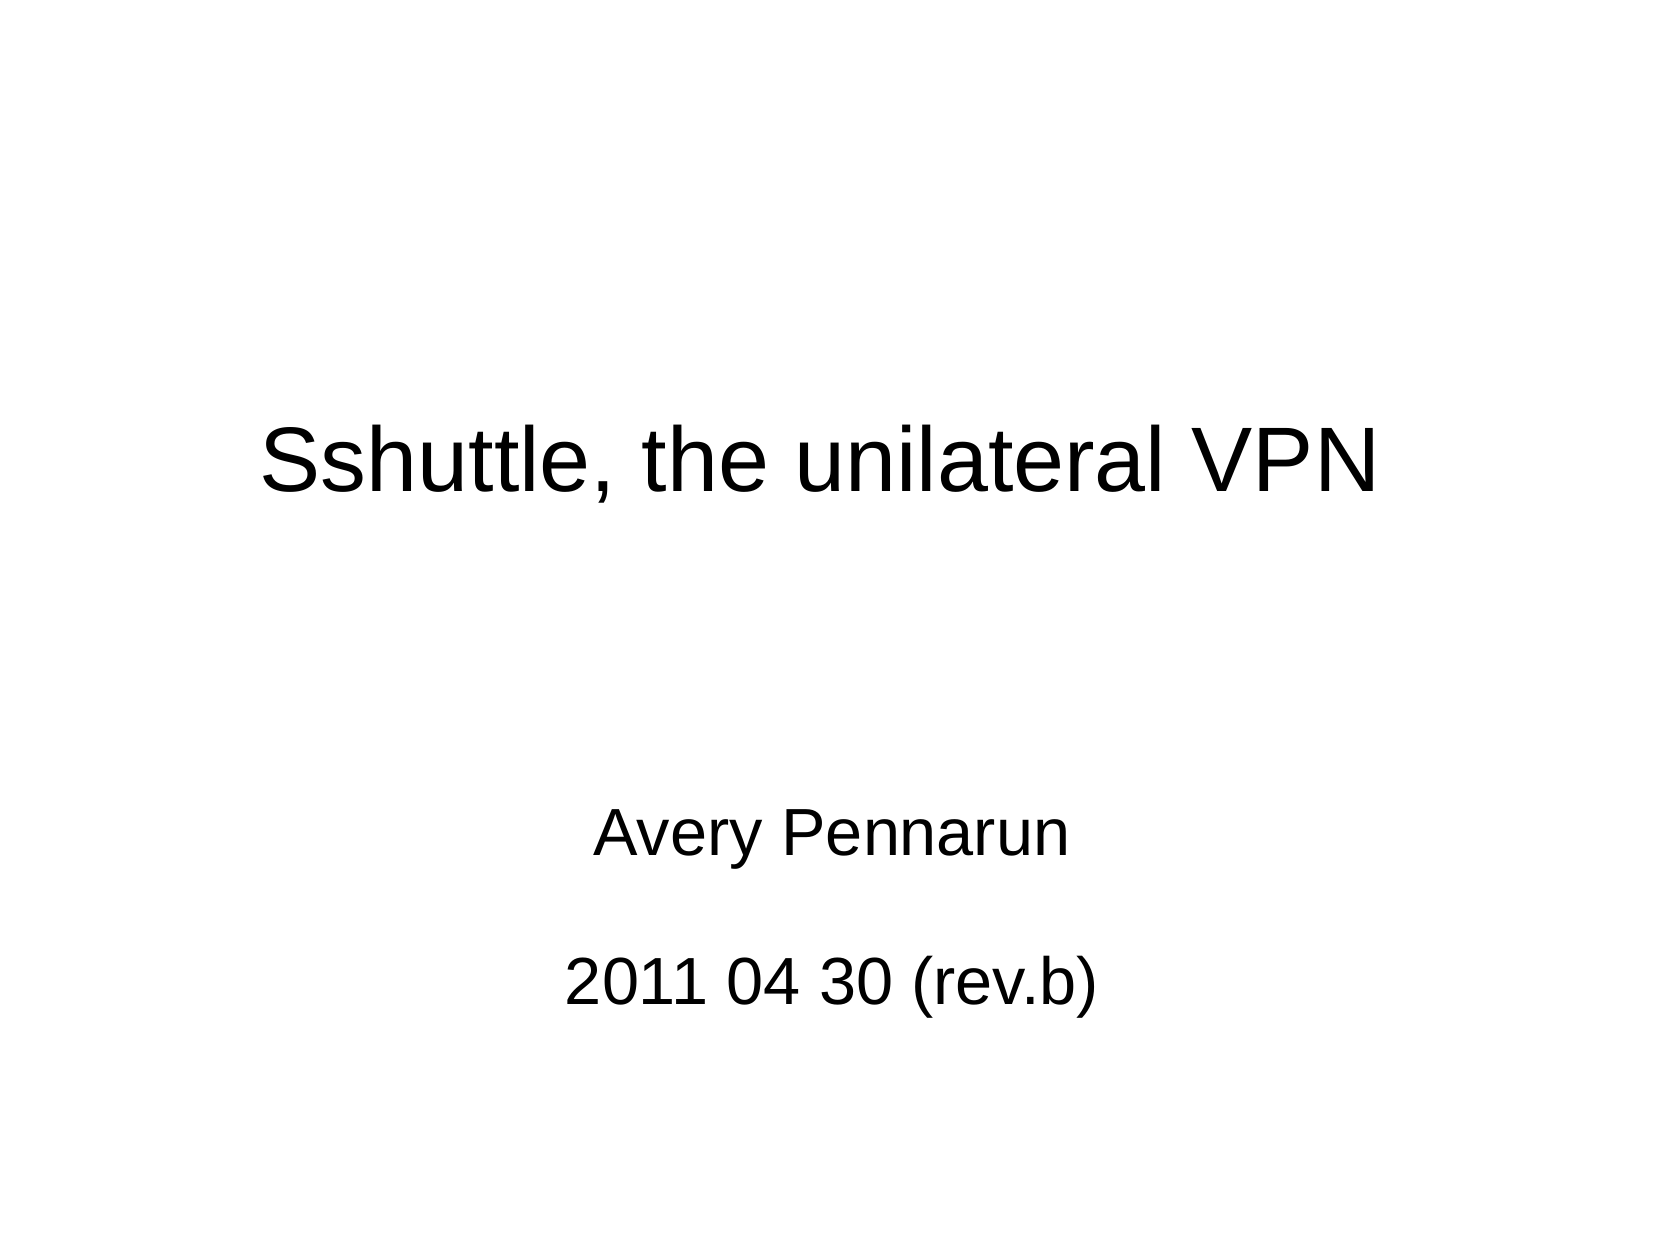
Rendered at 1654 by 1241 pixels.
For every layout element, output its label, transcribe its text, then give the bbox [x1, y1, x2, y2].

text_box Avery Pennarun 2011 04 30 (rev.b) [368, 787, 1296, 1026]
title Sshuttle, the unilateral VPN [76, 363, 1565, 557]
